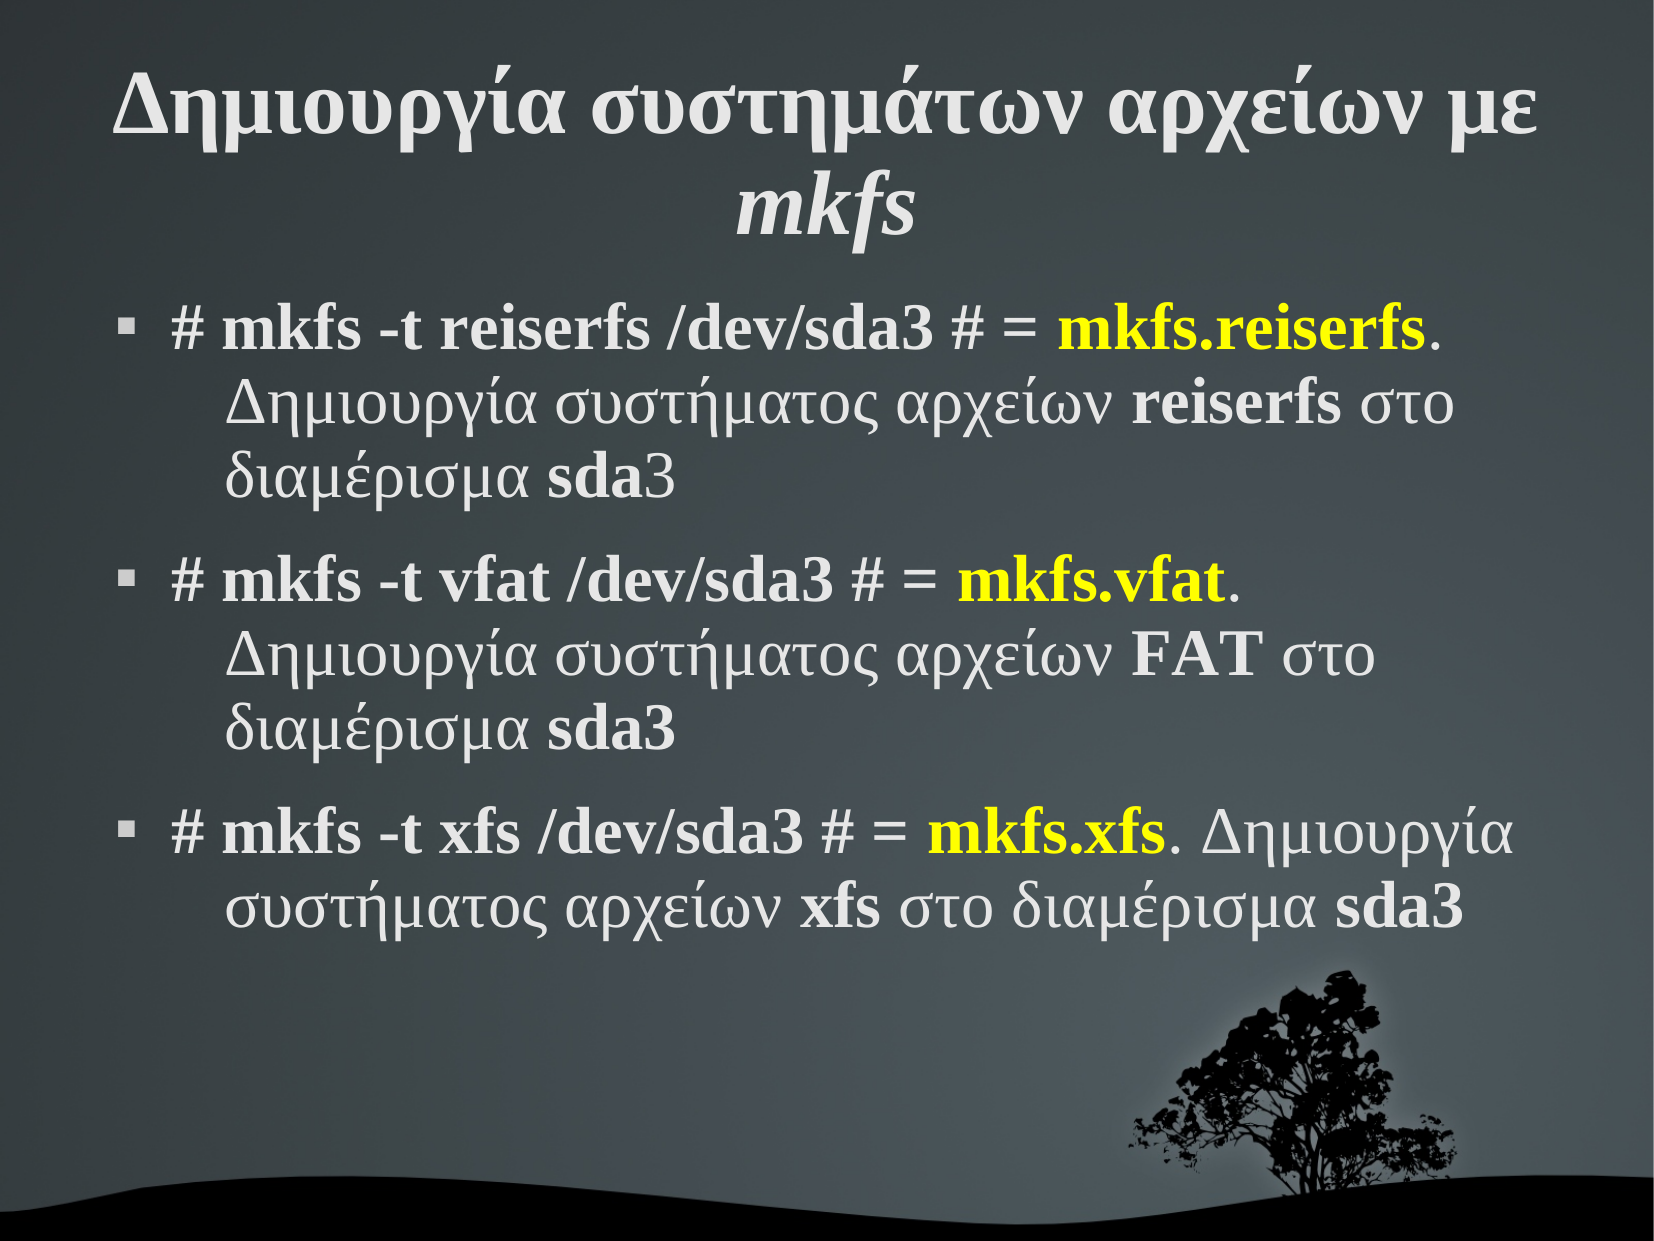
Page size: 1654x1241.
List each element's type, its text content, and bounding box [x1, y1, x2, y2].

list # mkfs -t reiserfs /dev/sda3 # = mkfs.reiserfs. Δημιουργία συστήματος αρχείων reiserfs στο διαμέρισμα sda3 # mkfs -t vfat /dev/sda3 # = mkfs.vfat. Δημιουργία συστήματος αρχείων FAT στο διαμέρισμα sda3 # mkfs -t xfs /dev/sda3 # = mkfs.xfs. Δημιουργία συστήματος αρχείων xfs στο διαμέρισμα sda3 [82, 290, 1571, 1109]
title Δημιουργία συστημάτων αρχείων με mkfs [82, 33, 1571, 273]
picture [0, 0, 1654, 1241]
